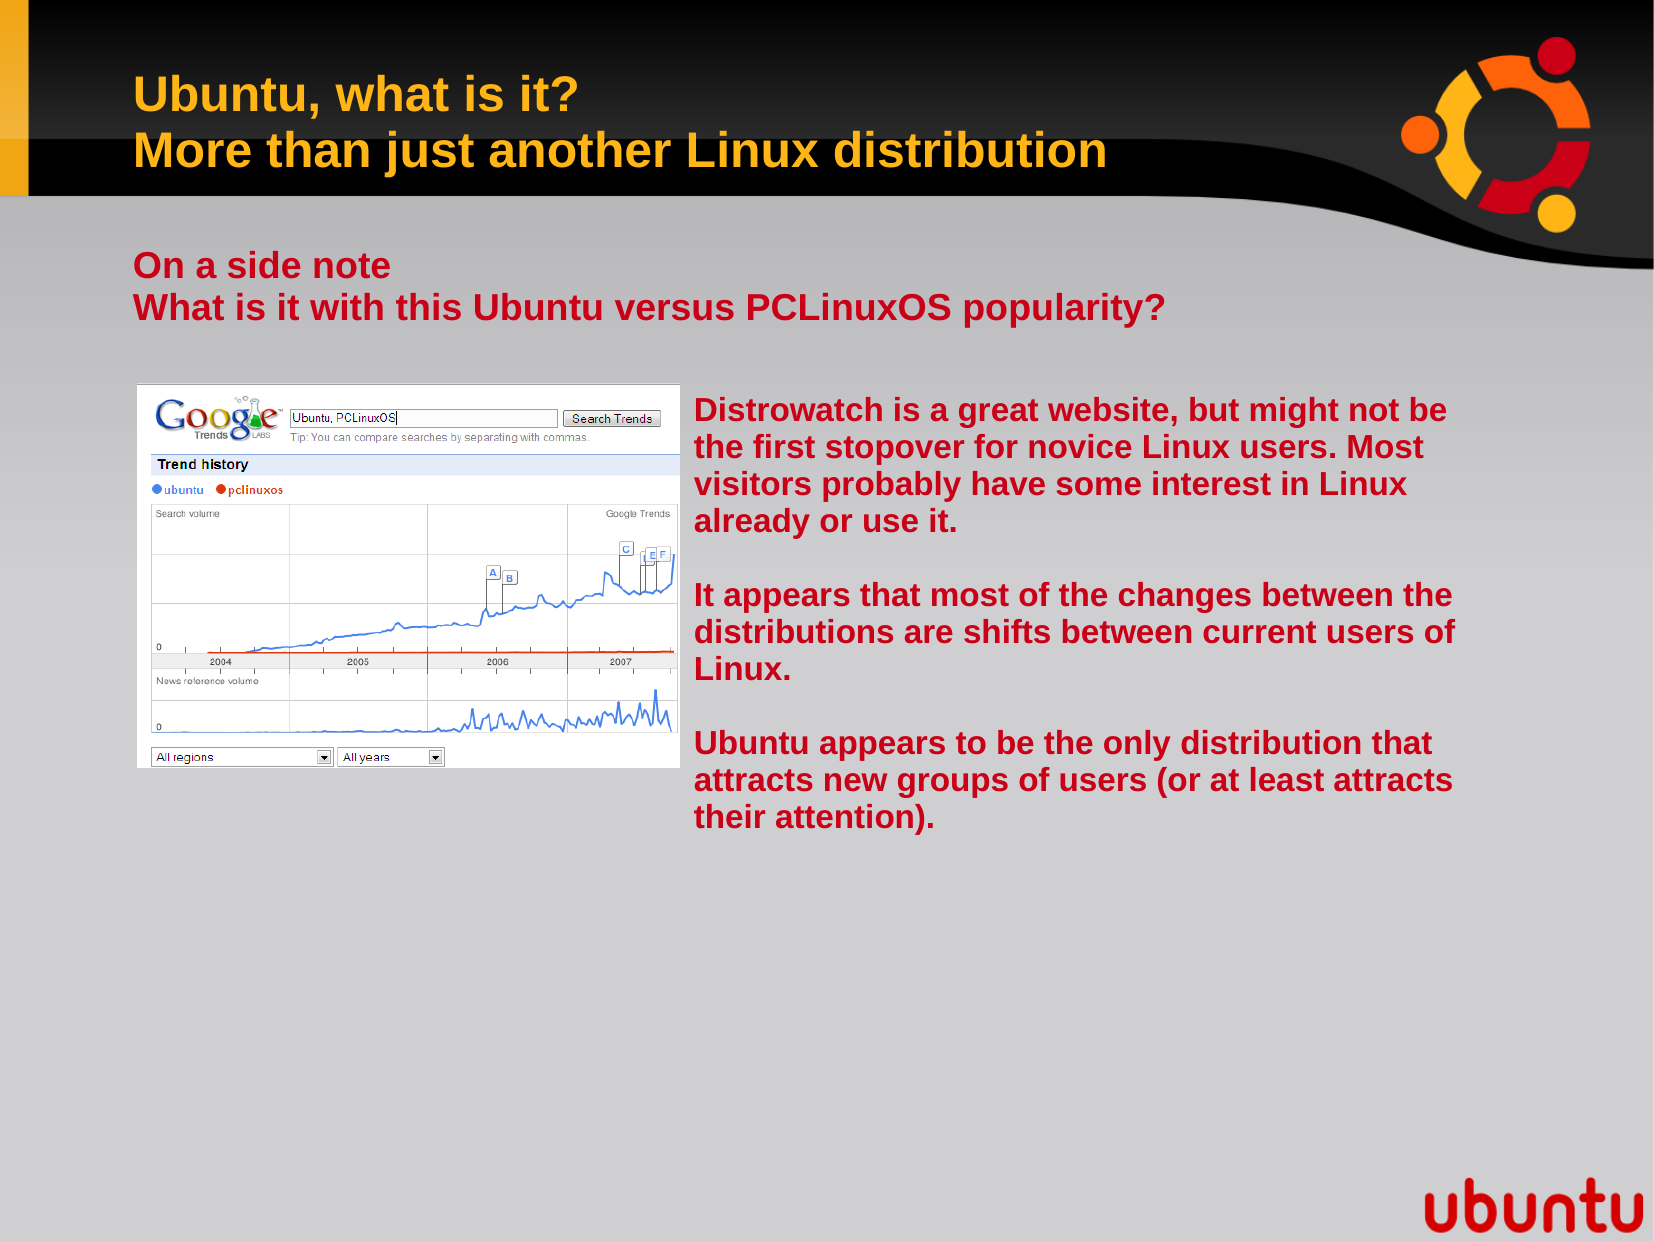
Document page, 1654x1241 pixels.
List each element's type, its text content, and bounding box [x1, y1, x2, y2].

text_box On a side note What is it with this Ubuntu versus PCLinuxOS popularity? [118, 236, 1329, 336]
text_box Distrowatch is a great website, but might not be the first stopover for novice Linux users. Most visitors probably have some interest in Linux already or use it. It appears that most of the changes between the distributions are shifts between current users of Linux. Ubuntu appears to be the only distribution that attracts new groups of users (or at least attracts their attention). [679, 383, 1477, 844]
picture [0, 0, 1654, 1241]
text_box Ubuntu, what is it? More than just another Linux distribution [118, 59, 1211, 186]
